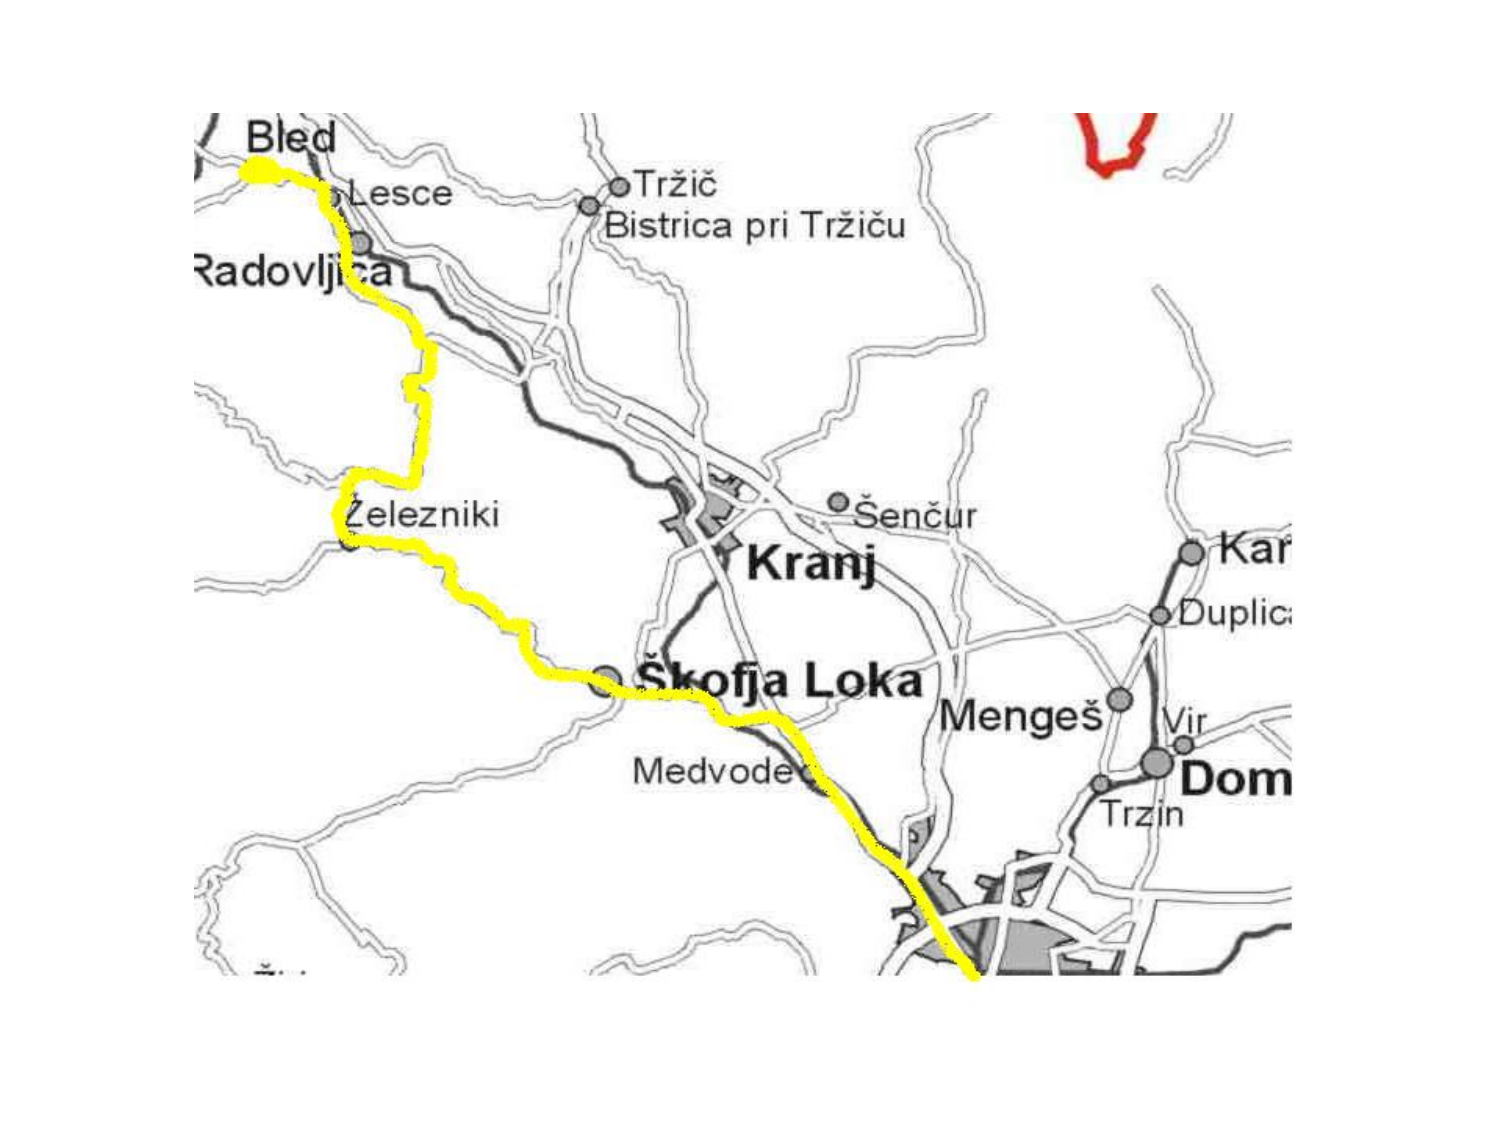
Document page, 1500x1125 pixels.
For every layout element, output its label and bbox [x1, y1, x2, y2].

picture [194, 113, 1500, 1125]
